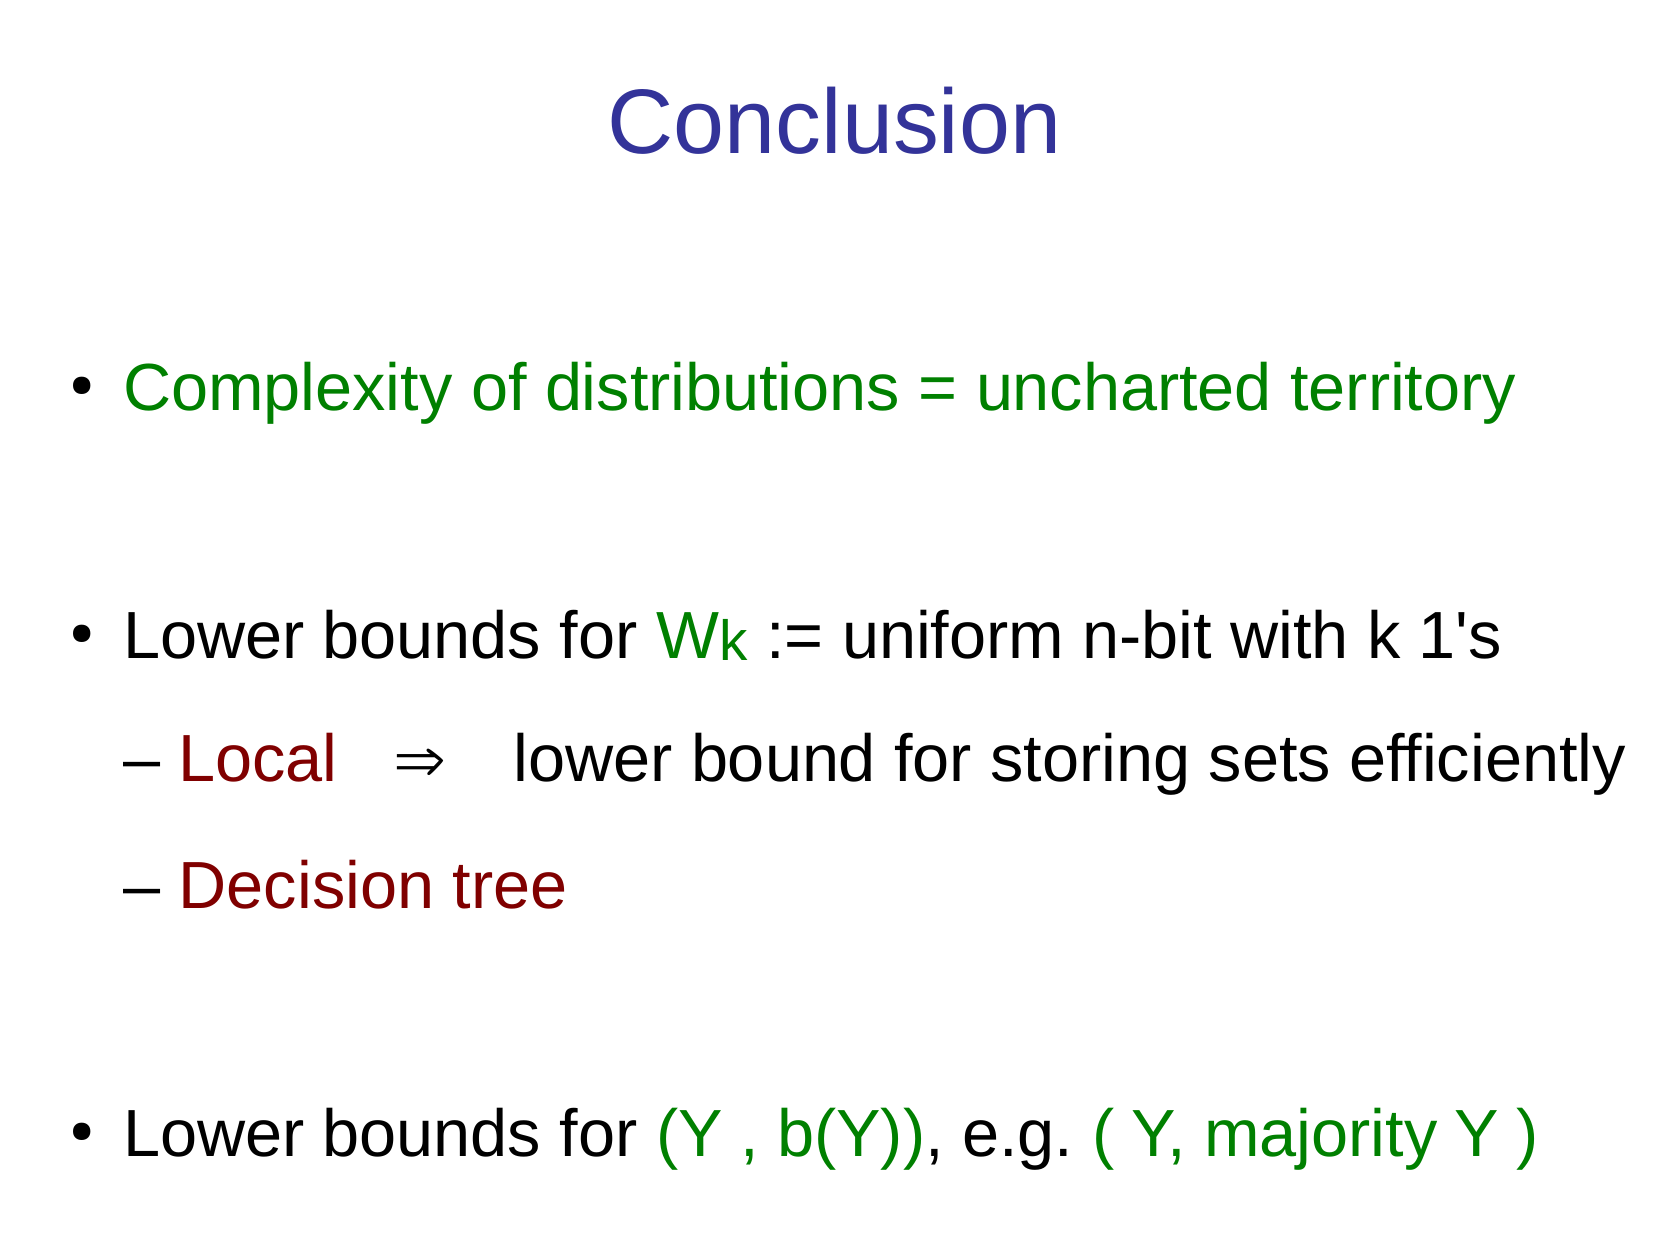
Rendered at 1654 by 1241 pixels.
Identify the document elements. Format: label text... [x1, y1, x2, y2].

list Complexity of distributions = uncharted territory Lower bounds for Wk := uniform n-bit with k 1's – Local  lower bound for storing sets efficiently – Decision tree Lower bounds for (Y , b(Y)), e.g. ( Y, majority Y ) [37, 262, 1654, 1238]
title Conclusion [131, 18, 1538, 226]
